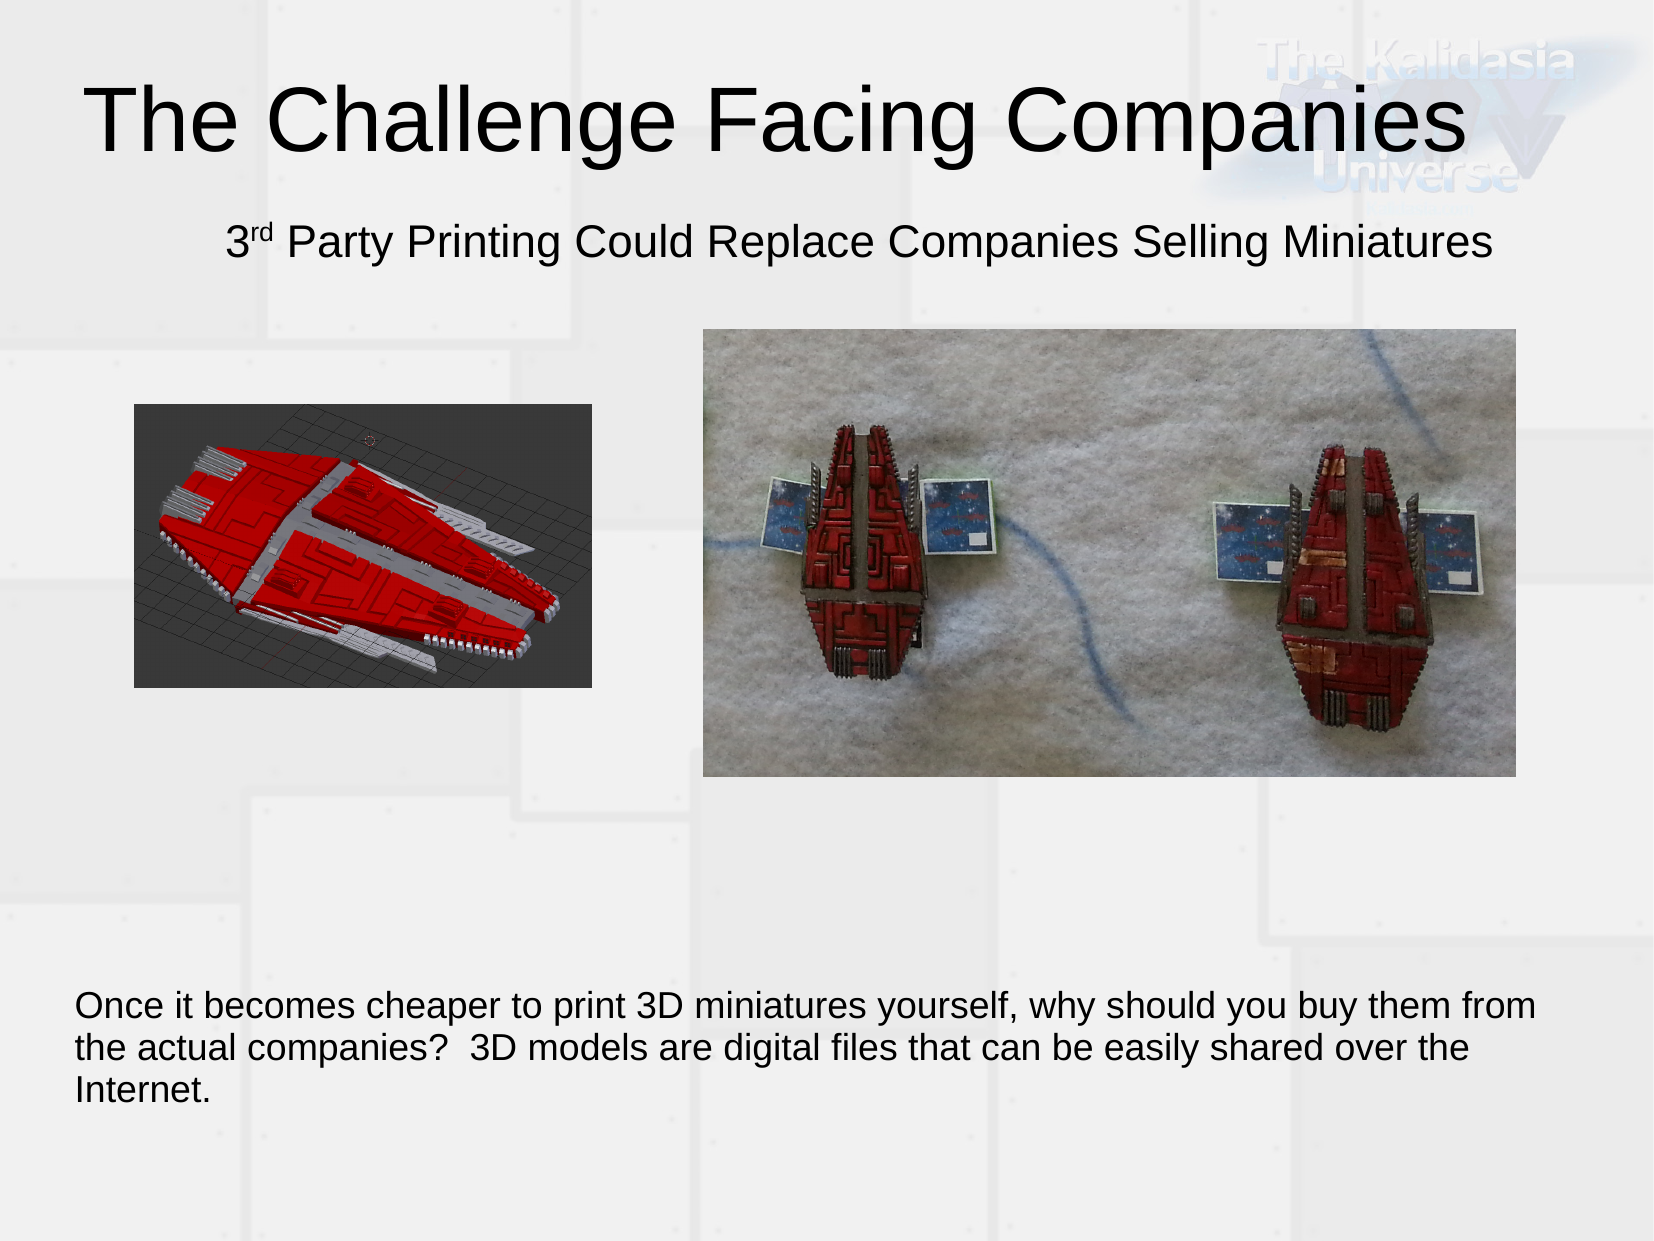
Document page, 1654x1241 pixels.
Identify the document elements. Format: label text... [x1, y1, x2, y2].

picture [0, 0, 1654, 1241]
text_box Once it becomes cheaper to print 3D miniatures yourself, why should you buy them from the actual companies? 3D models are digital files that can be easily shared over the Internet. [59, 975, 1590, 1074]
title The Challenge Facing Companies [82, 59, 1571, 176]
text_box 3rd Party Printing Could Replace Companies Selling Miniatures [224, 210, 1605, 271]
